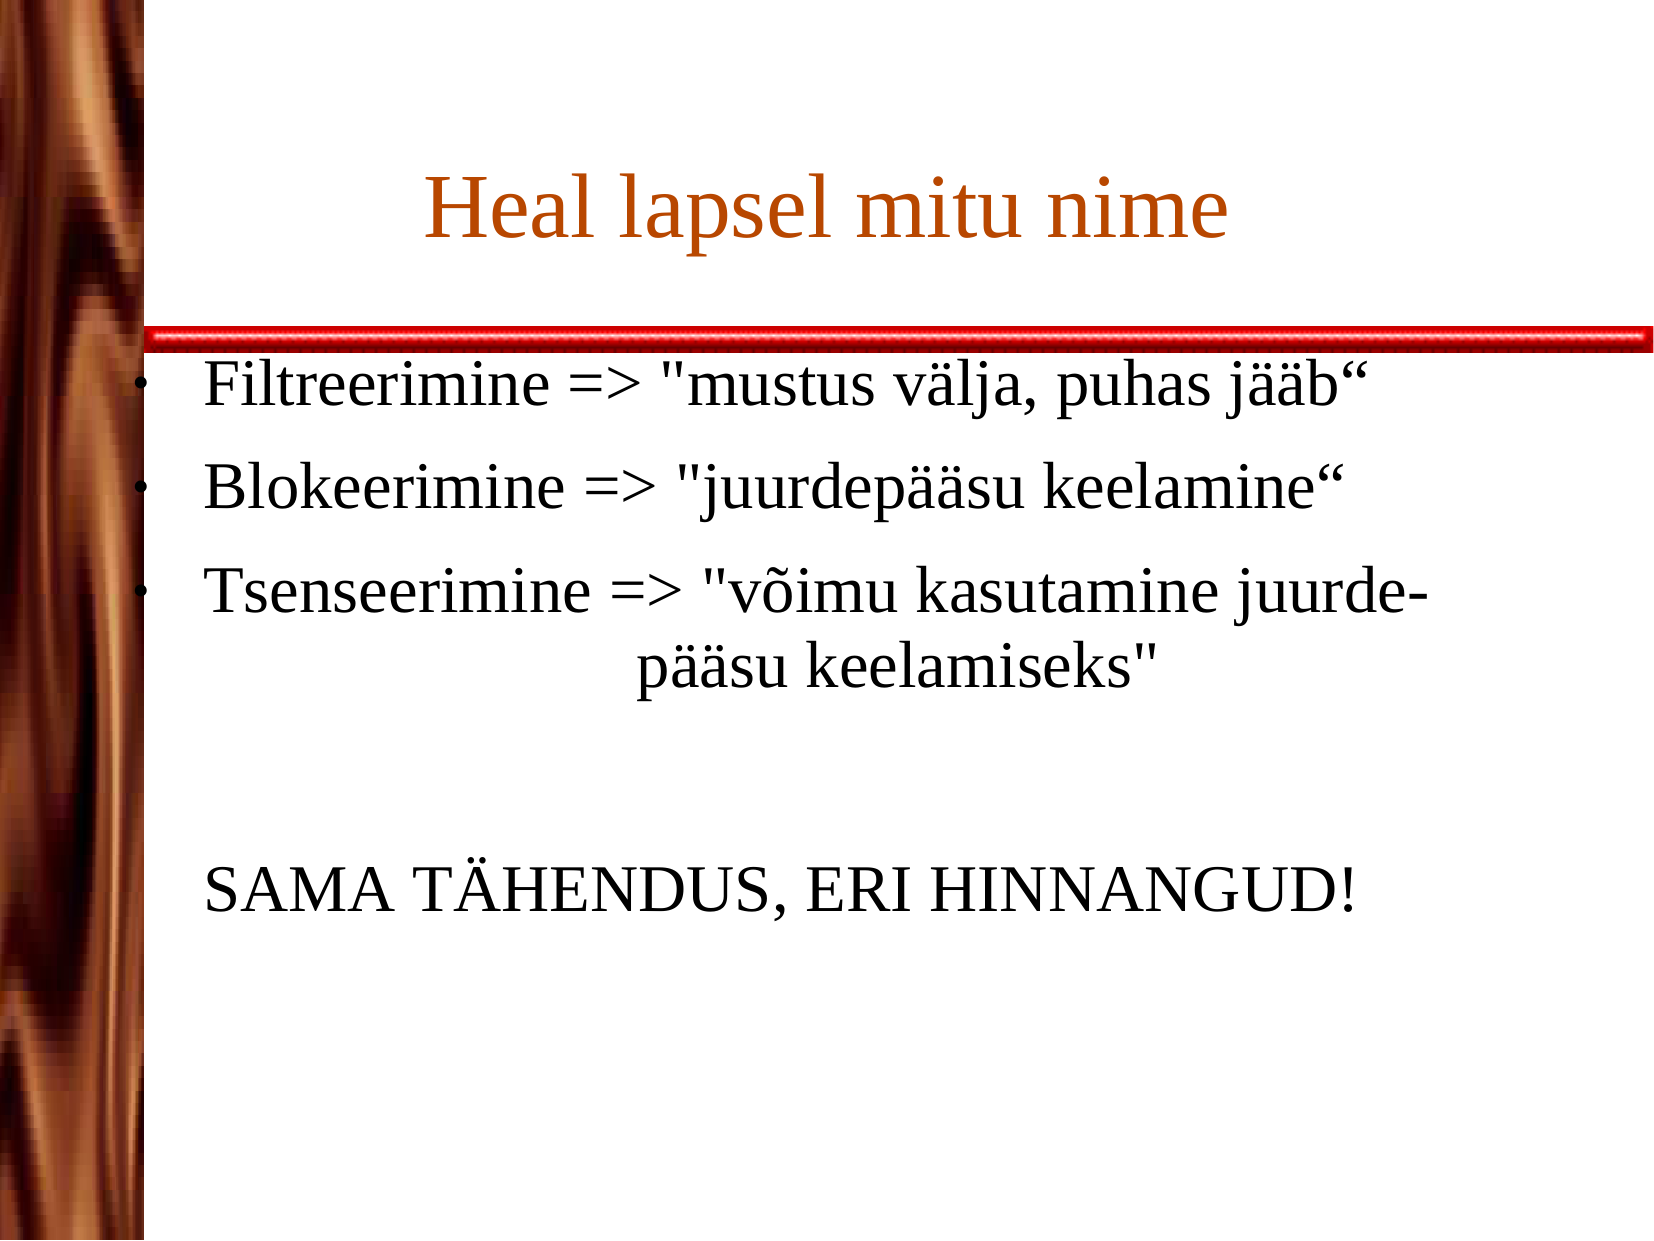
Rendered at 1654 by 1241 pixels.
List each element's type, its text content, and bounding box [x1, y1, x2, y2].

title Heal lapsel mitu nime [121, 102, 1534, 310]
picture [0, 0, 1654, 1240]
list Filtreerimine => "mustus välja, puhas jääb“ Blokeerimine => "juurdepääsu keelamine“ Tsenseerimine => "võimu kasutamine juurde- pääsu keelamiseks" SAMA TÄHENDUS, ERI HINNANGUD! [121, 344, 1534, 1126]
